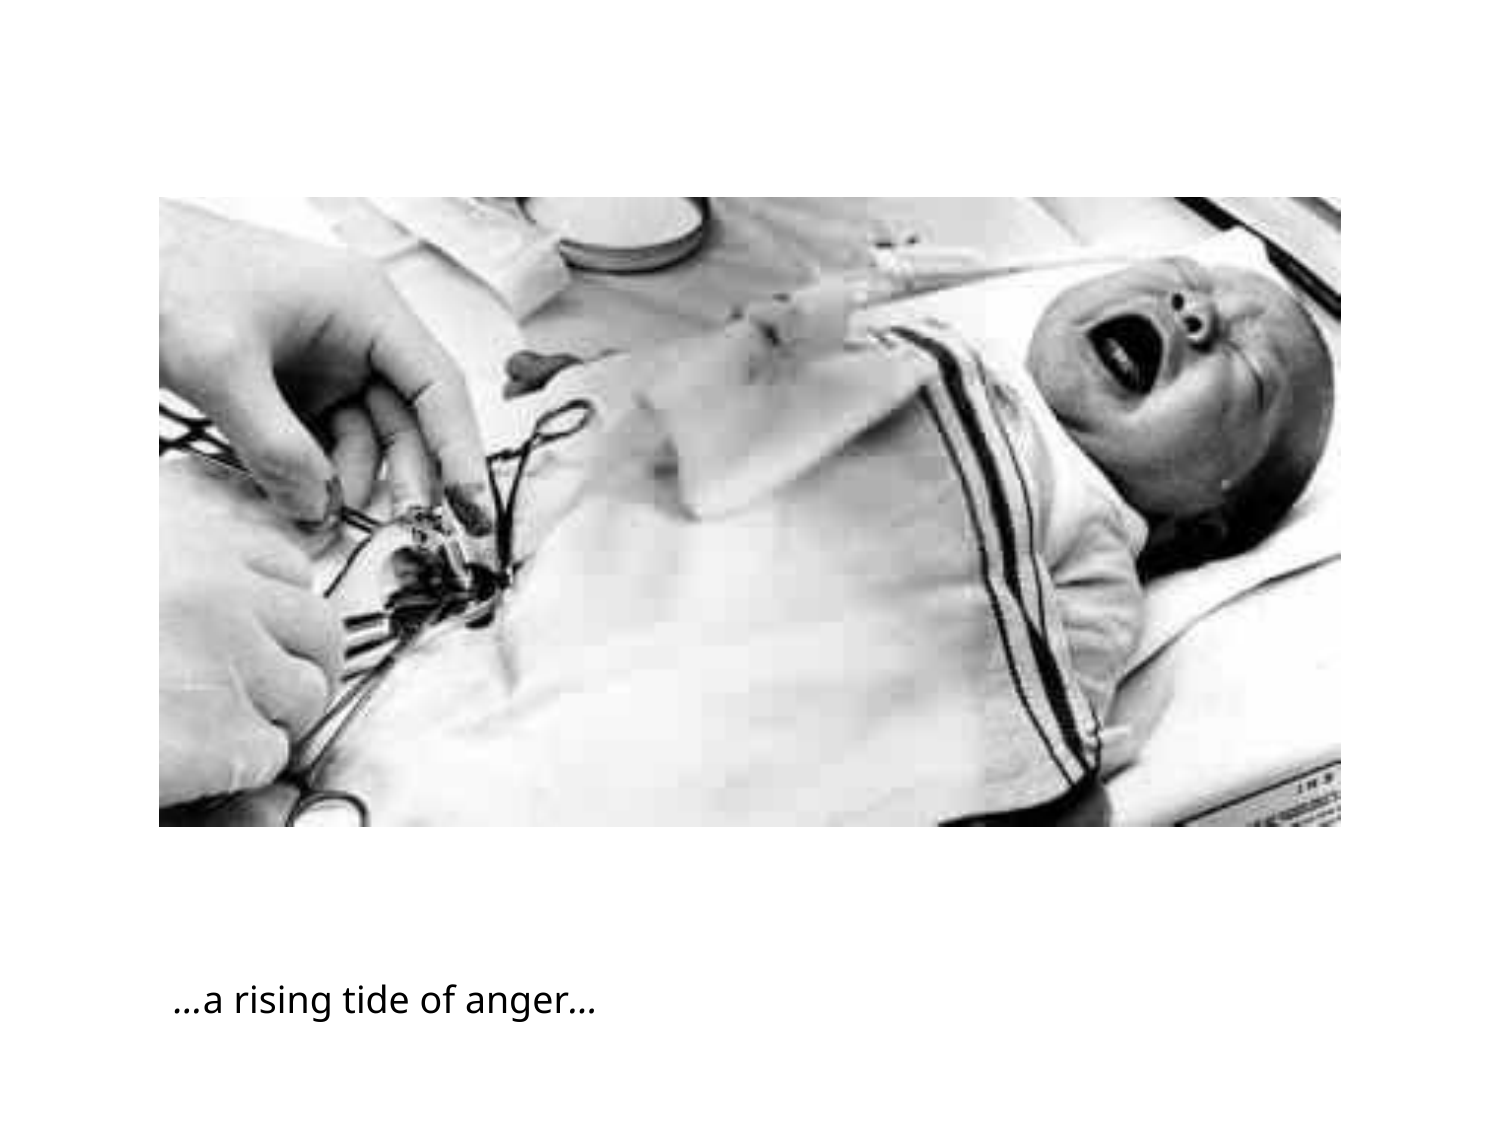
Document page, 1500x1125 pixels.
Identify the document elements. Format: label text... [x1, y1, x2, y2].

picture [159, 197, 1341, 827]
text_box …a rising tide of anger… [159, 968, 827, 1029]
